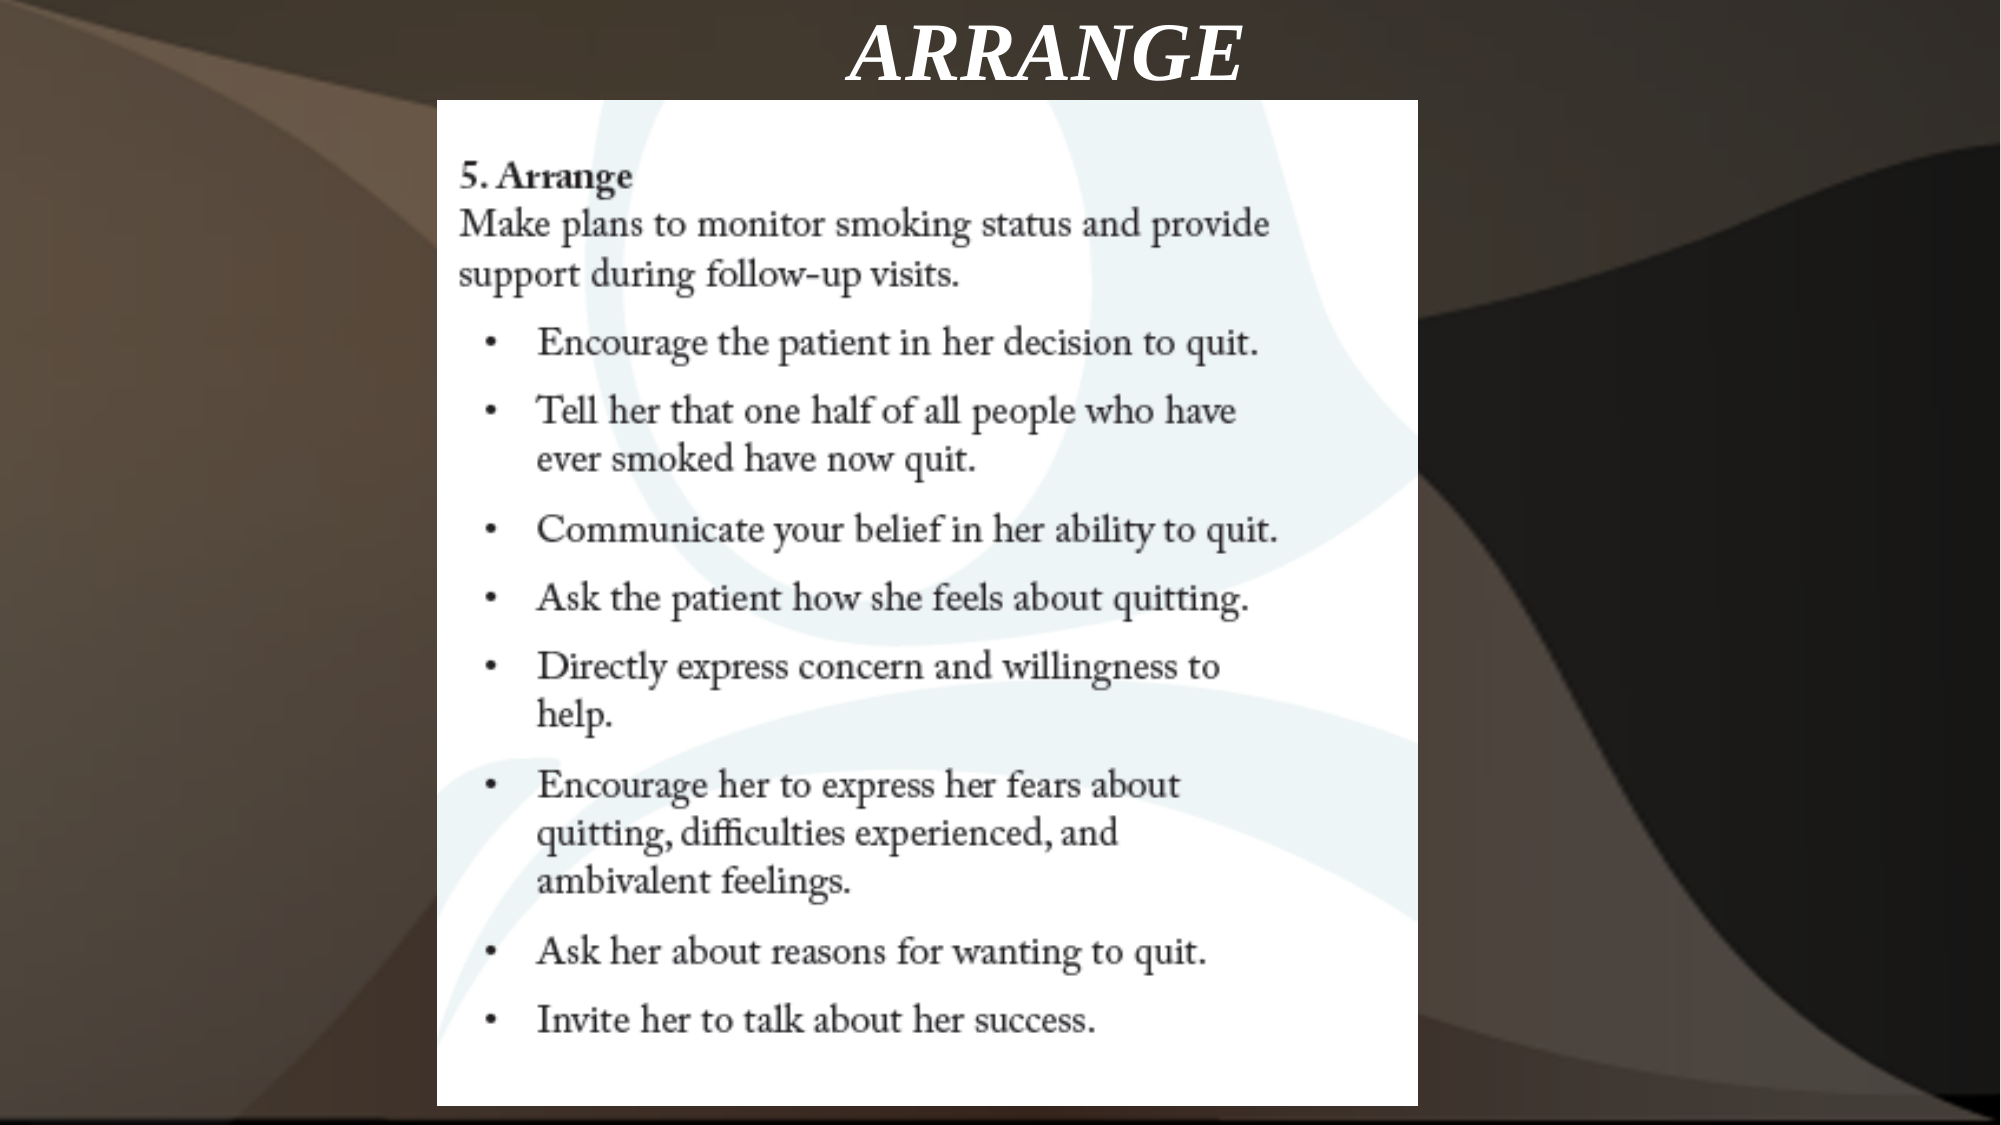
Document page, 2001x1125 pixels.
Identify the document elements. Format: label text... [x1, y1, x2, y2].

picture [437, 100, 1418, 1107]
title ARRANGE [148, 0, 1949, 141]
